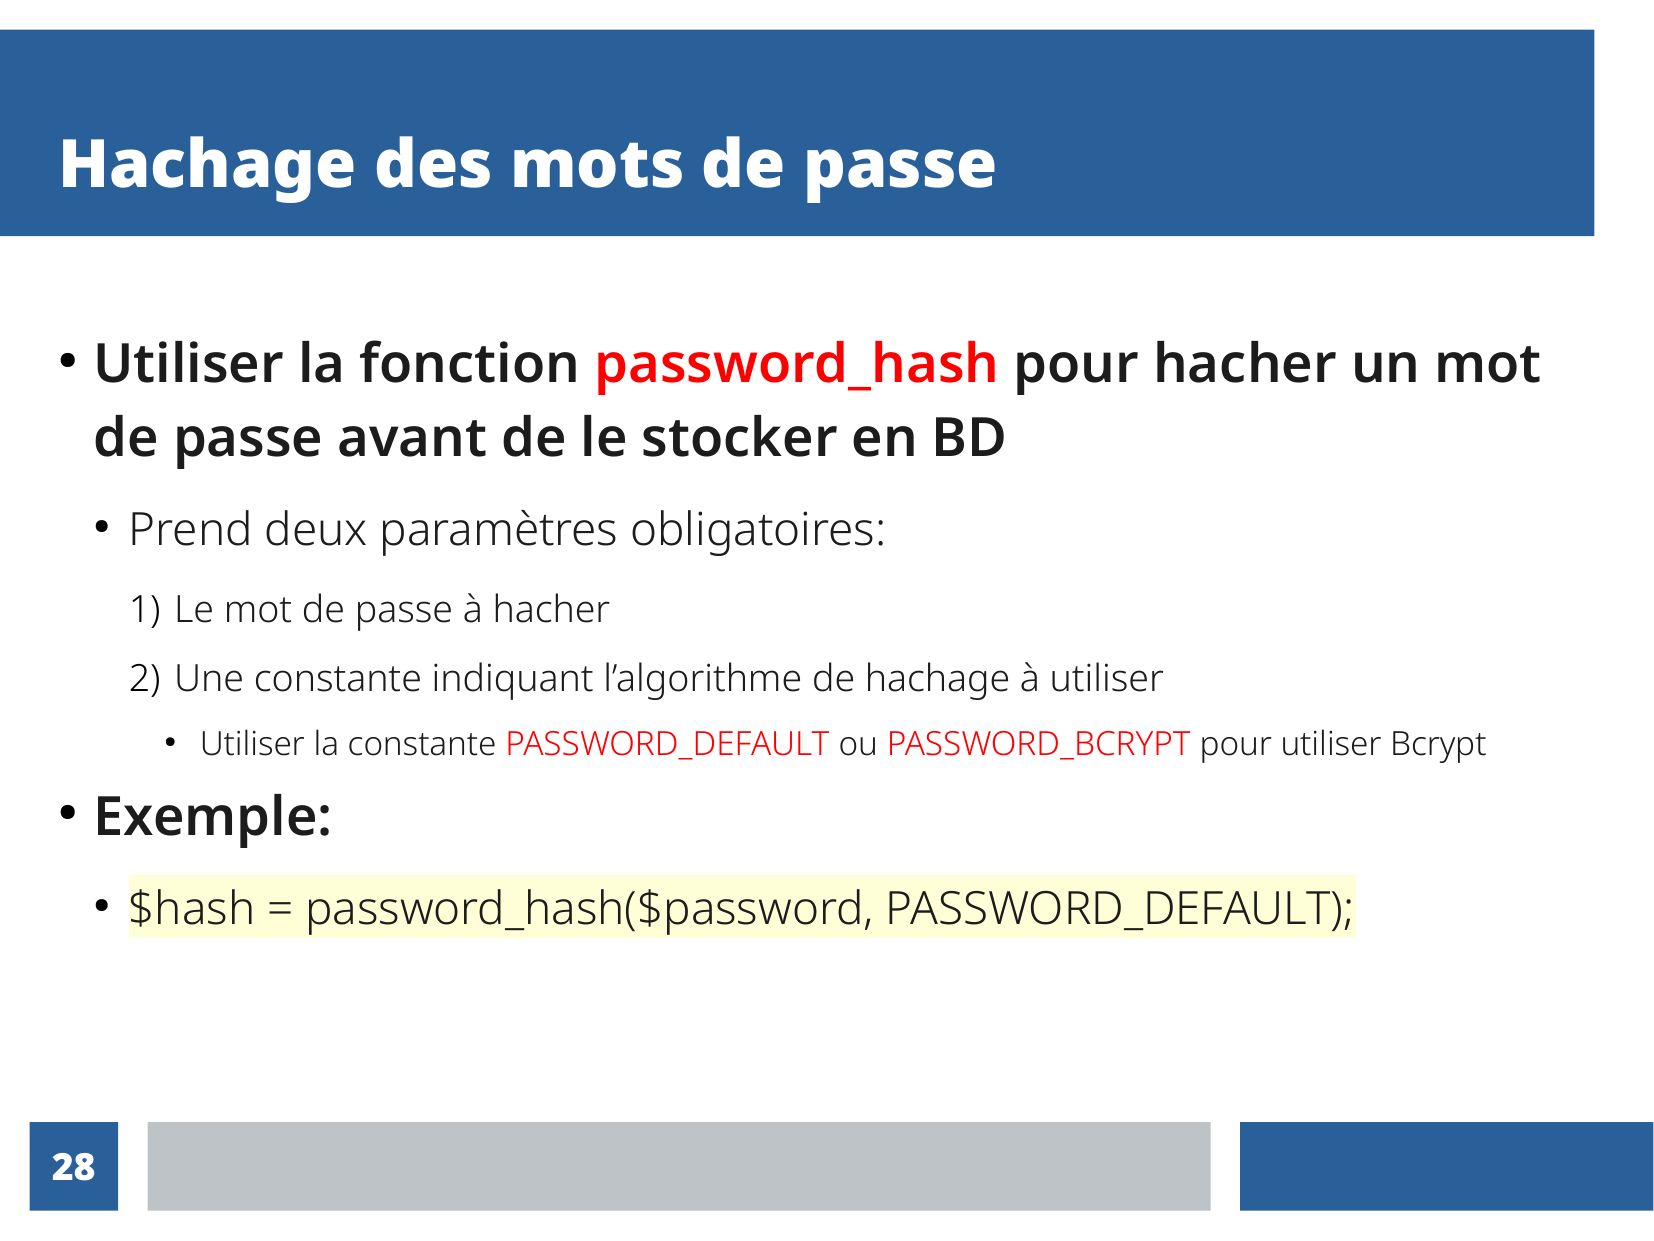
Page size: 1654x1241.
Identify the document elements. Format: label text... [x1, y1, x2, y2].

list Utiliser la fonction password_hash pour hacher un mot de passe avant de le stocker en BD Prend deux paramètres obligatoires: Le mot de passe à hacher Une constante indiquant l’algorithme de hachage à utiliser Utiliser la constante PASSWORD_DEFAULT ou PASSWORD_BCRYPT pour utiliser Bcrypt Exemple: $hash = password_hash($password, PASSWORD_DEFAULT); [58, 324, 1564, 1093]
title Hachage des mots de passe [58, 59, 1594, 207]
